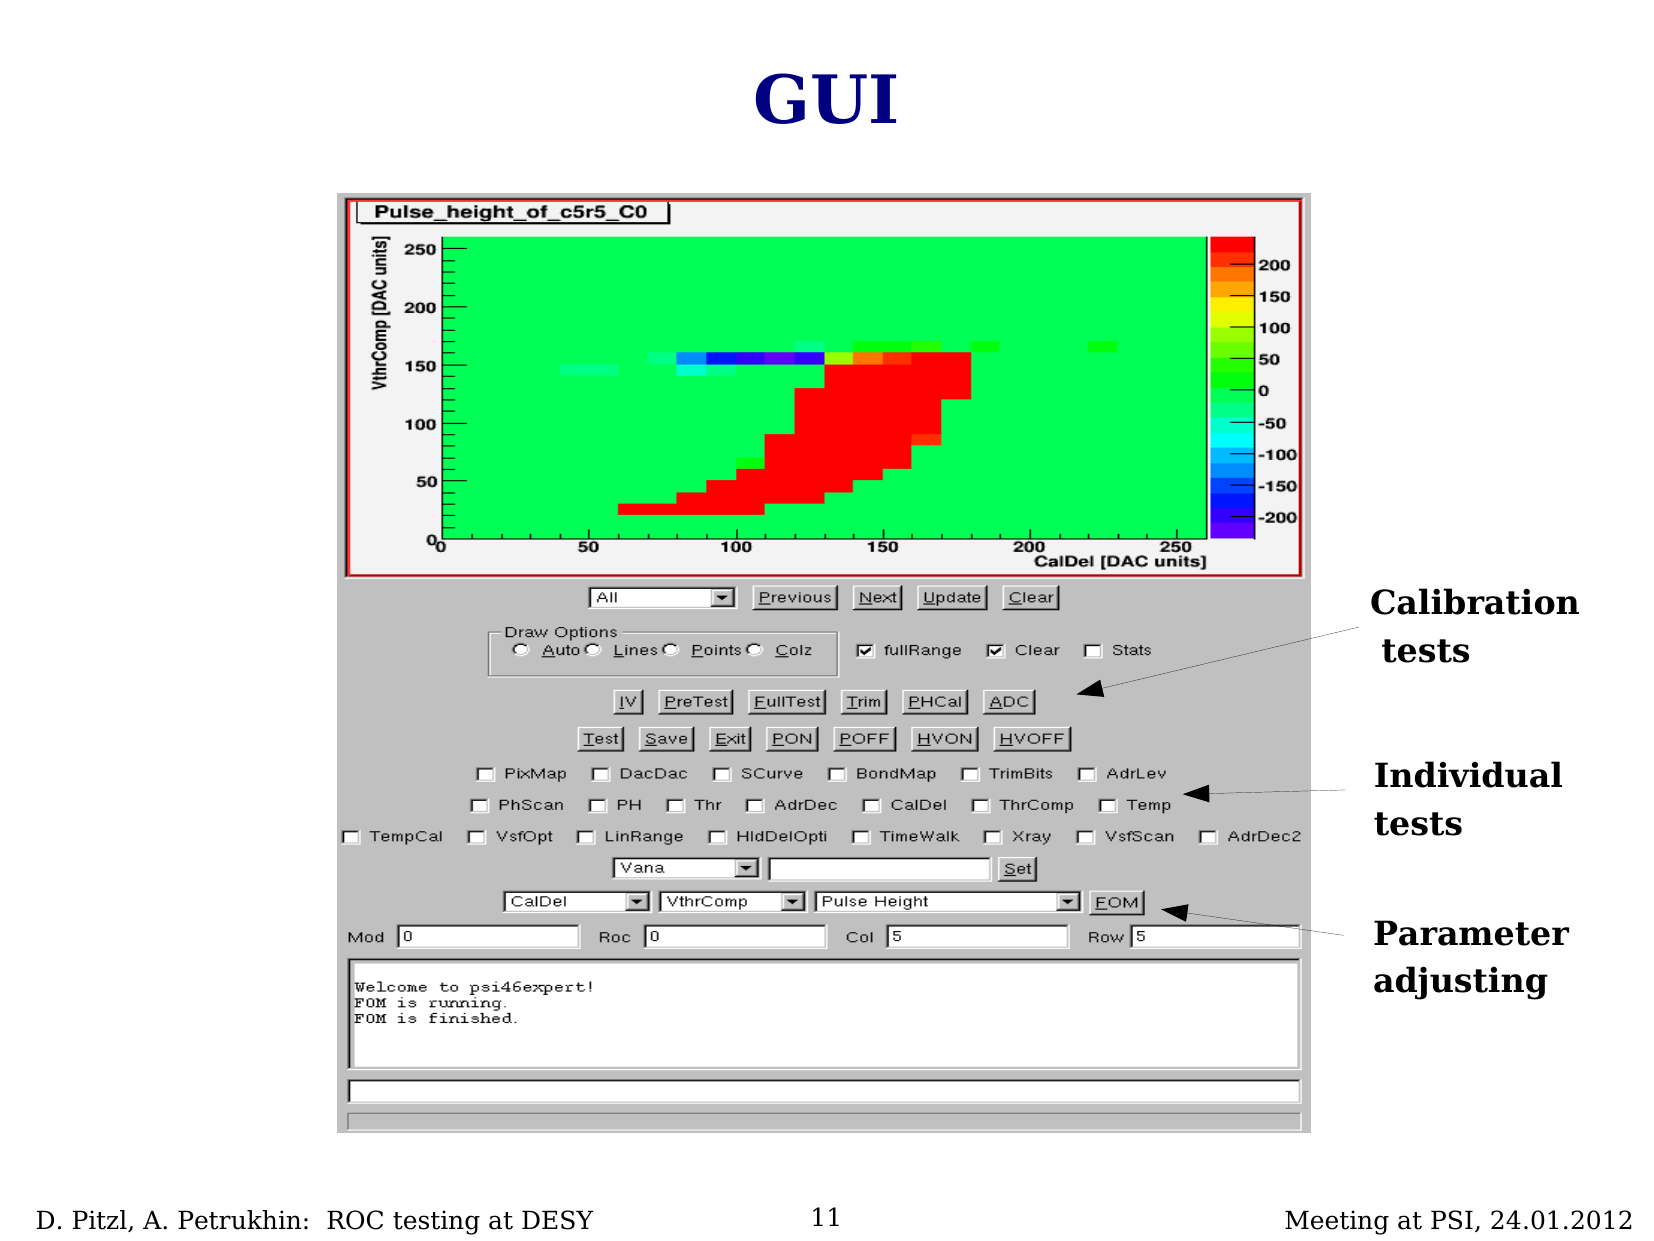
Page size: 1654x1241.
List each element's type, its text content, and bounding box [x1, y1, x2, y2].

text_box Meeting at PSI, 24.01.2012 [947, 1200, 1637, 1230]
text_box D. Pitzl, A. Petrukhin: ROC testing at DESY [35, 1200, 594, 1230]
text_box <number> [756, 1197, 897, 1230]
text_box Individual tests [1374, 747, 1564, 835]
text_box Calibration tests [1369, 575, 1581, 662]
title GUI [82, 3, 1571, 196]
picture [337, 193, 1311, 1133]
text_box Parameter adjusting [1373, 905, 1581, 992]
